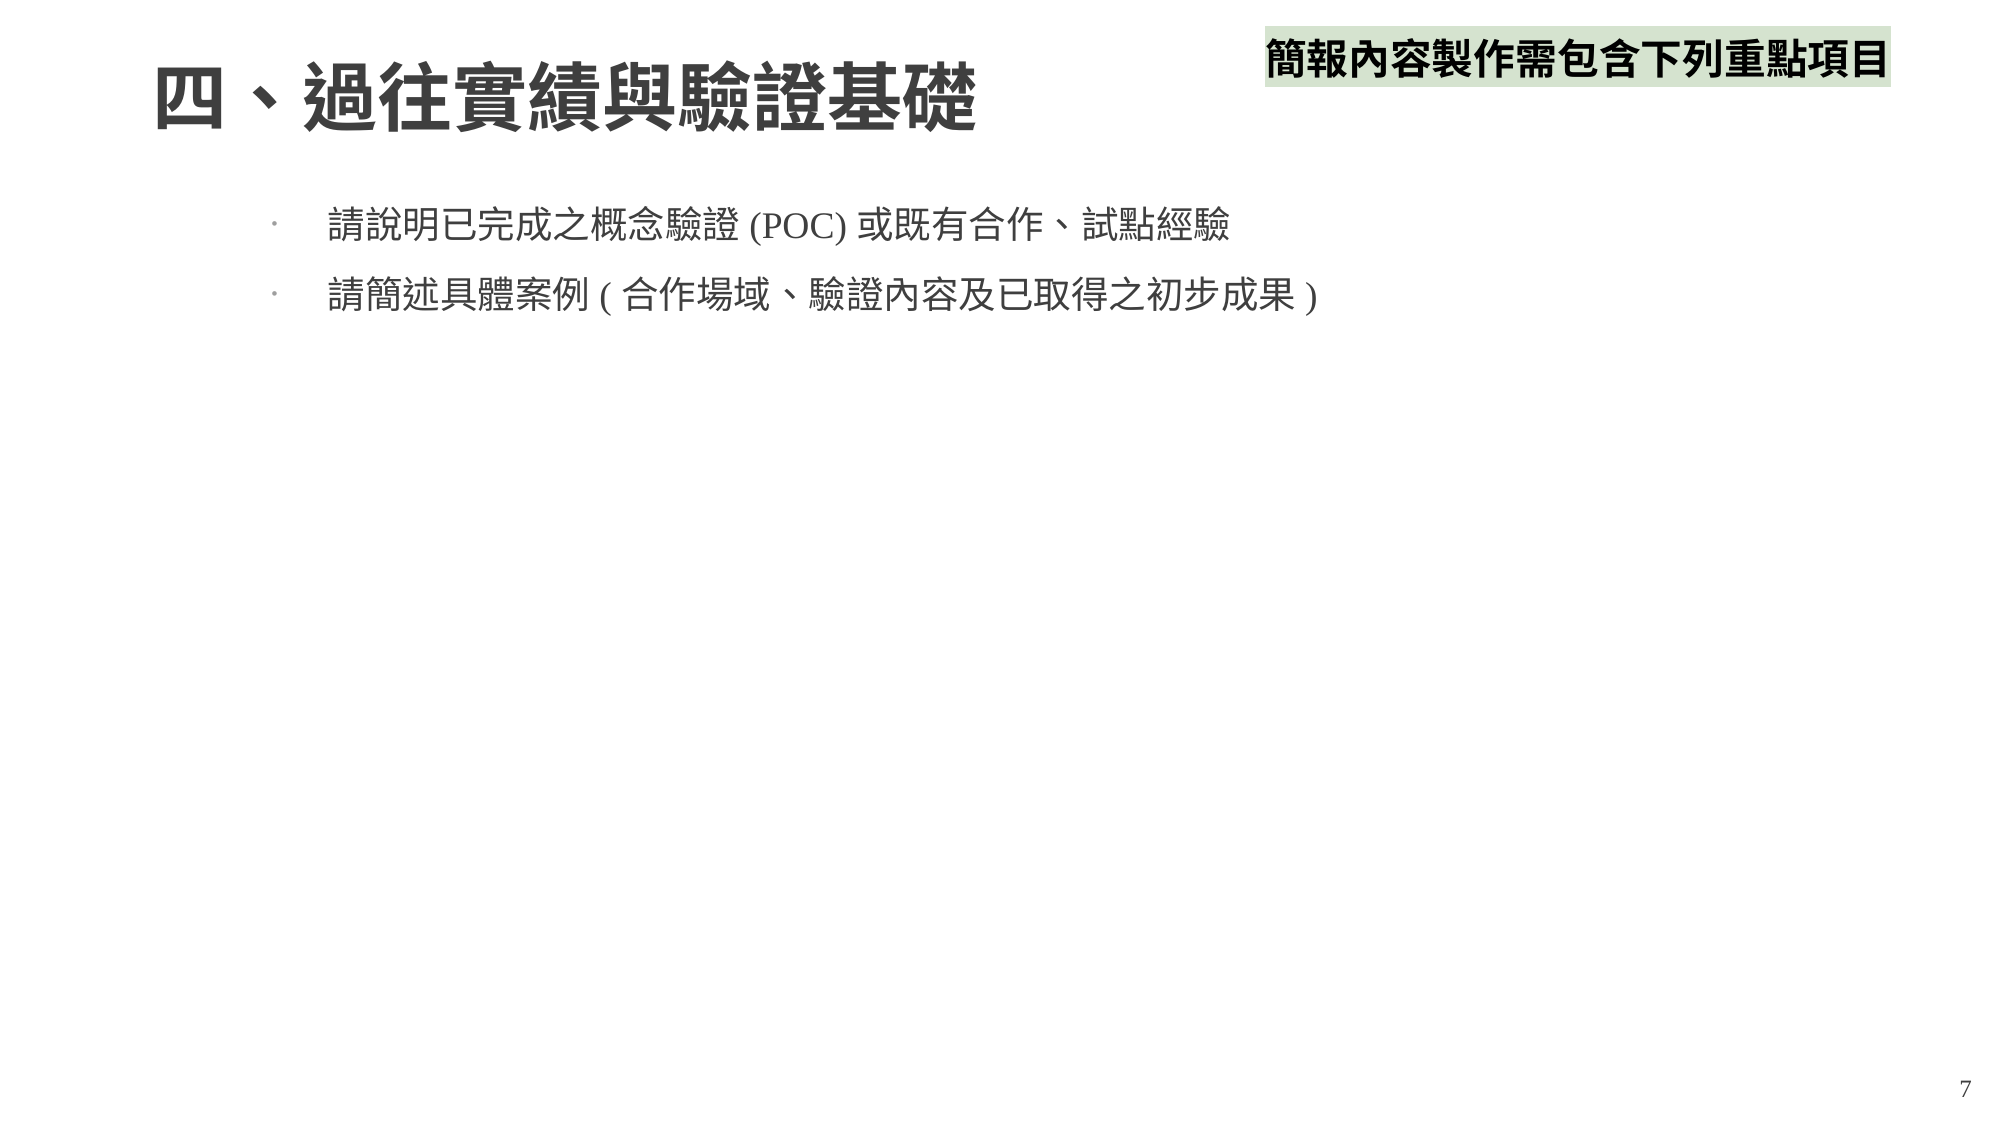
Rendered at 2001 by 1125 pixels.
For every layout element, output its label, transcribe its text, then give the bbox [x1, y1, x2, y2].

text_box 簡報內容製作需包含下列重點項目 [1174, 26, 1983, 91]
list 請說明已完成之概念驗證(POC)或既有合作、試點經驗 請簡述具體案例(合作場域、驗證內容及已取得之初步成果) [137, 193, 1863, 1036]
title 四、過往實績與驗證基礎 [137, 49, 1863, 153]
text_box 7 [1931, 1062, 2000, 1113]
